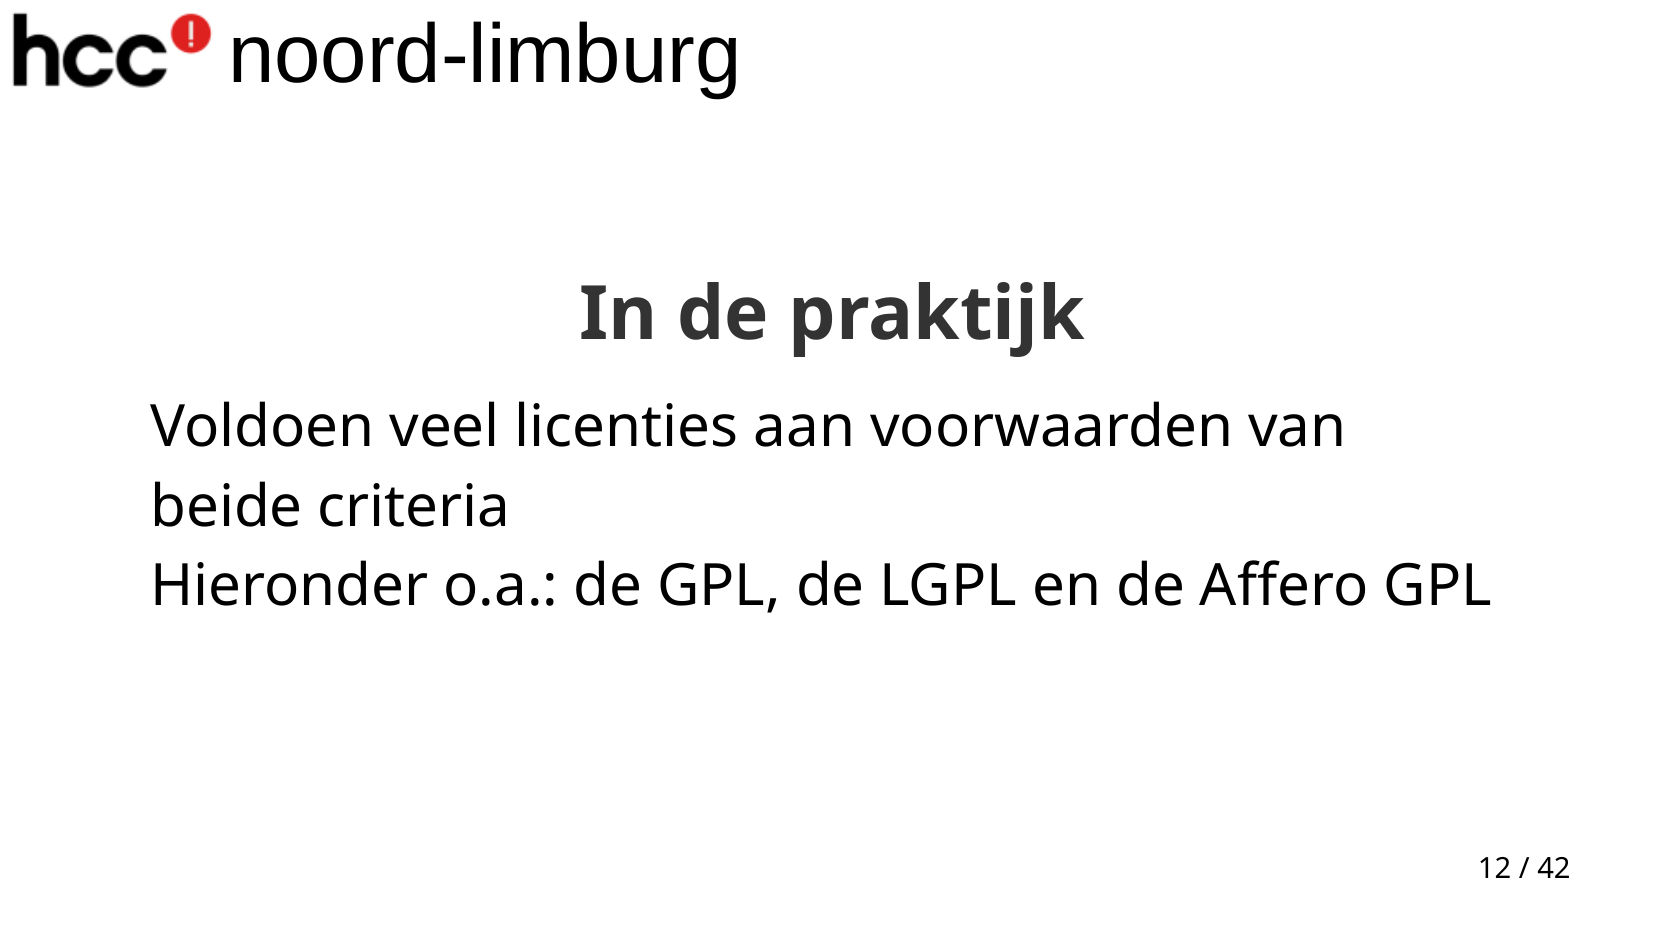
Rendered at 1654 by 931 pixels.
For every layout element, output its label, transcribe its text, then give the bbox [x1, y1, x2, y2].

subtitle Voldoen veel licenties aan voorwaarden van beide criteria Hieronder o.a.: de GPL, de LGPL en de Affero GPL [129, 401, 1619, 606]
picture [11, 11, 214, 91]
title In de praktijk [129, 221, 1536, 399]
